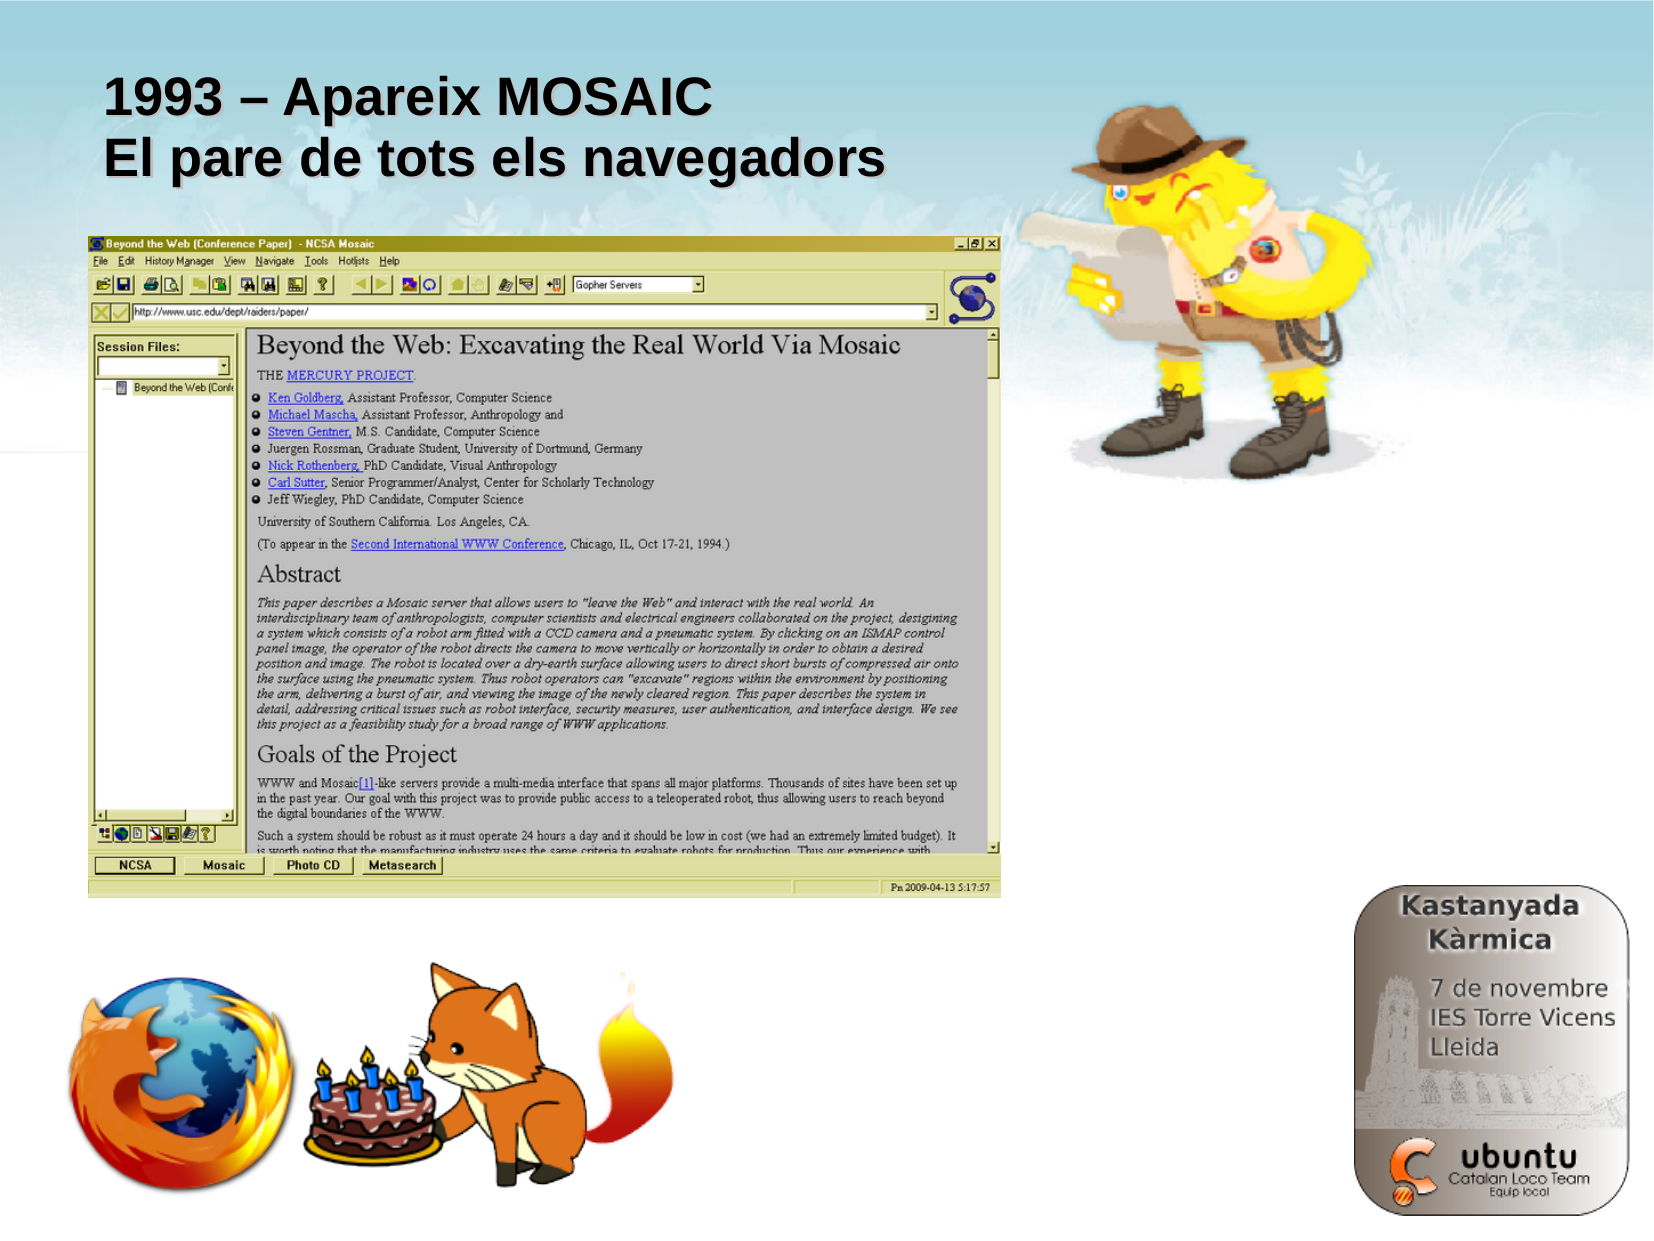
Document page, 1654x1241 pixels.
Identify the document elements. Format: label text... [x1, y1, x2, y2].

picture [0, 0, 1654, 1240]
text_box 1993 – Apareix MOSAIC El pare de tots els navegadors [88, 59, 903, 195]
